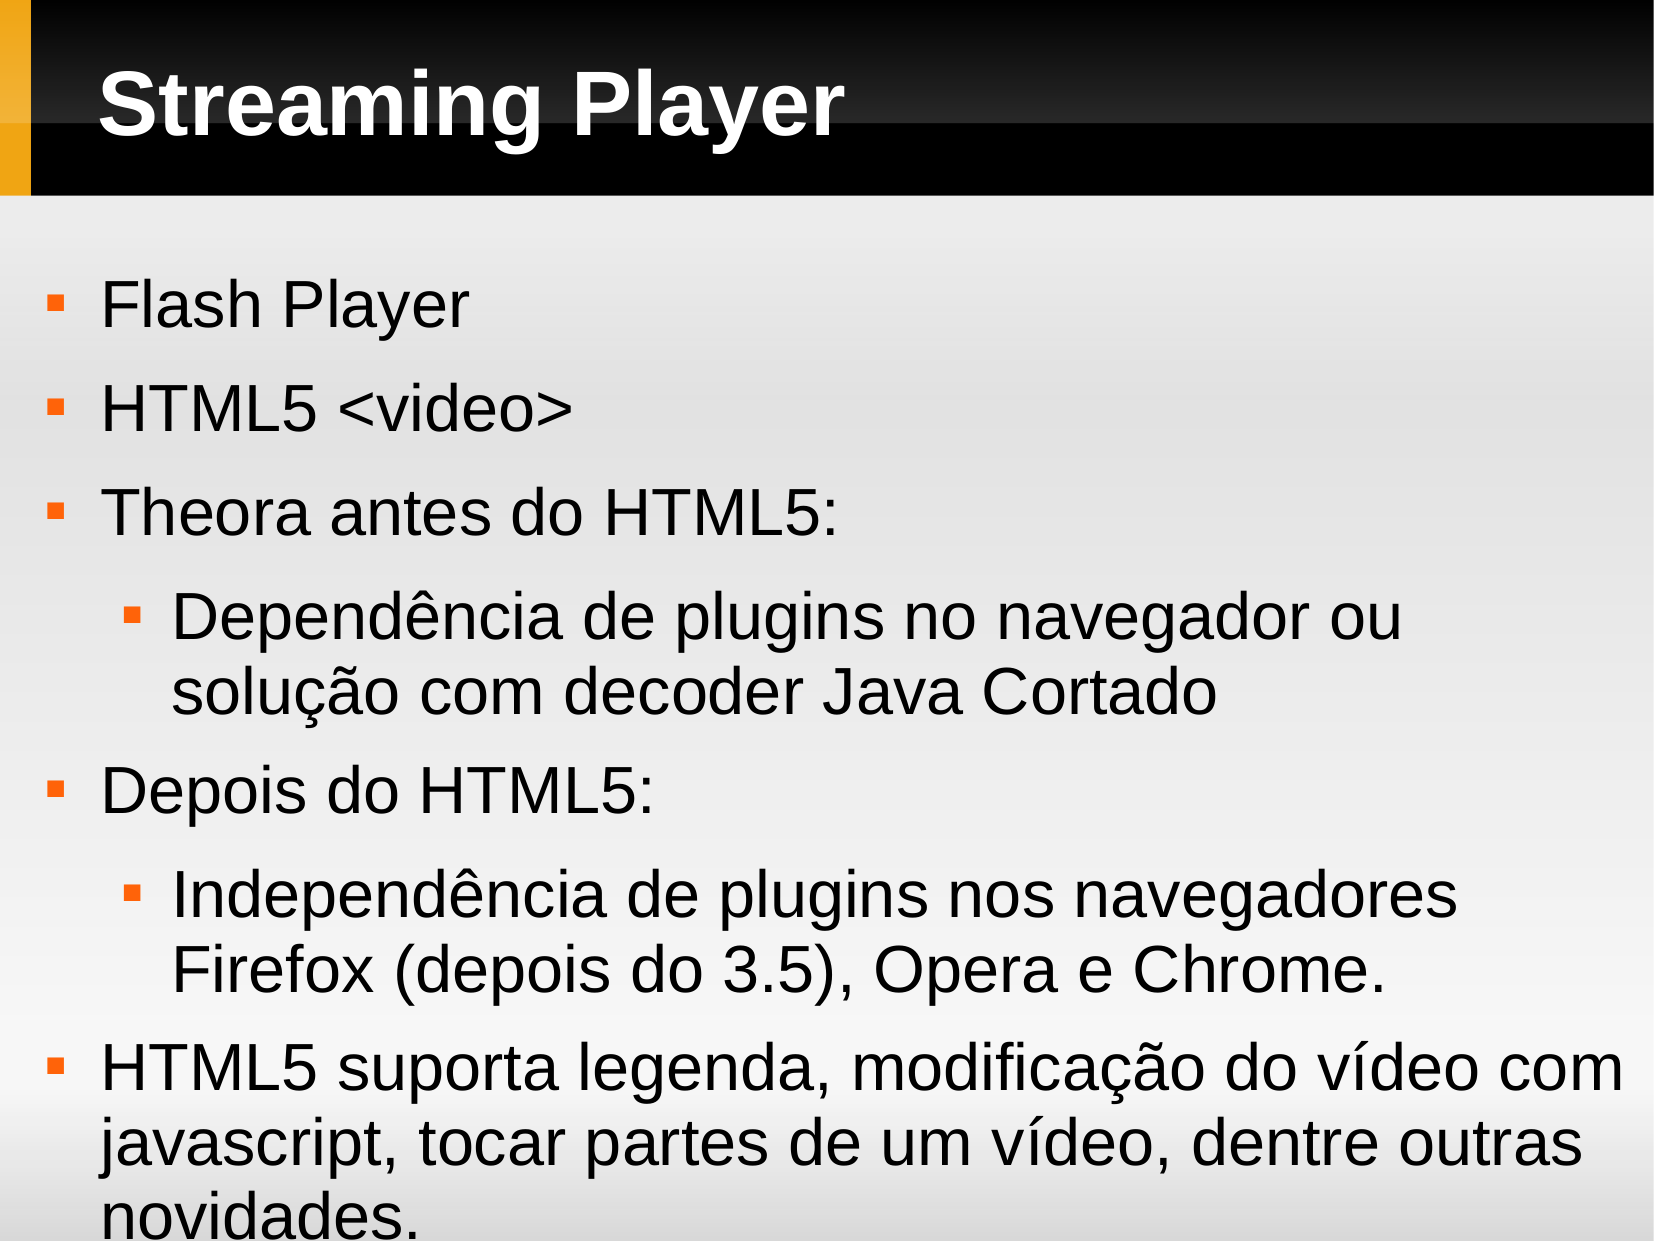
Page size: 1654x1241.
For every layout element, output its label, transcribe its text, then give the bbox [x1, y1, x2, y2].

picture [0, 0, 1654, 1241]
title Streaming Player [64, 7, 1654, 200]
list Flash Player HTML5 <video> Theora antes do HTML5: Dependência de plugins no navegador ou solução com decoder Java Cortado Depois do HTML5: Independência de plugins nos navegadores Firefox (depois do 3.5), Opera e Chrome. HTML5 suporta legenda, modificação do vídeo com javascript, tocar partes de um vídeo, dentre outras novidades. [29, 266, 1642, 1241]
